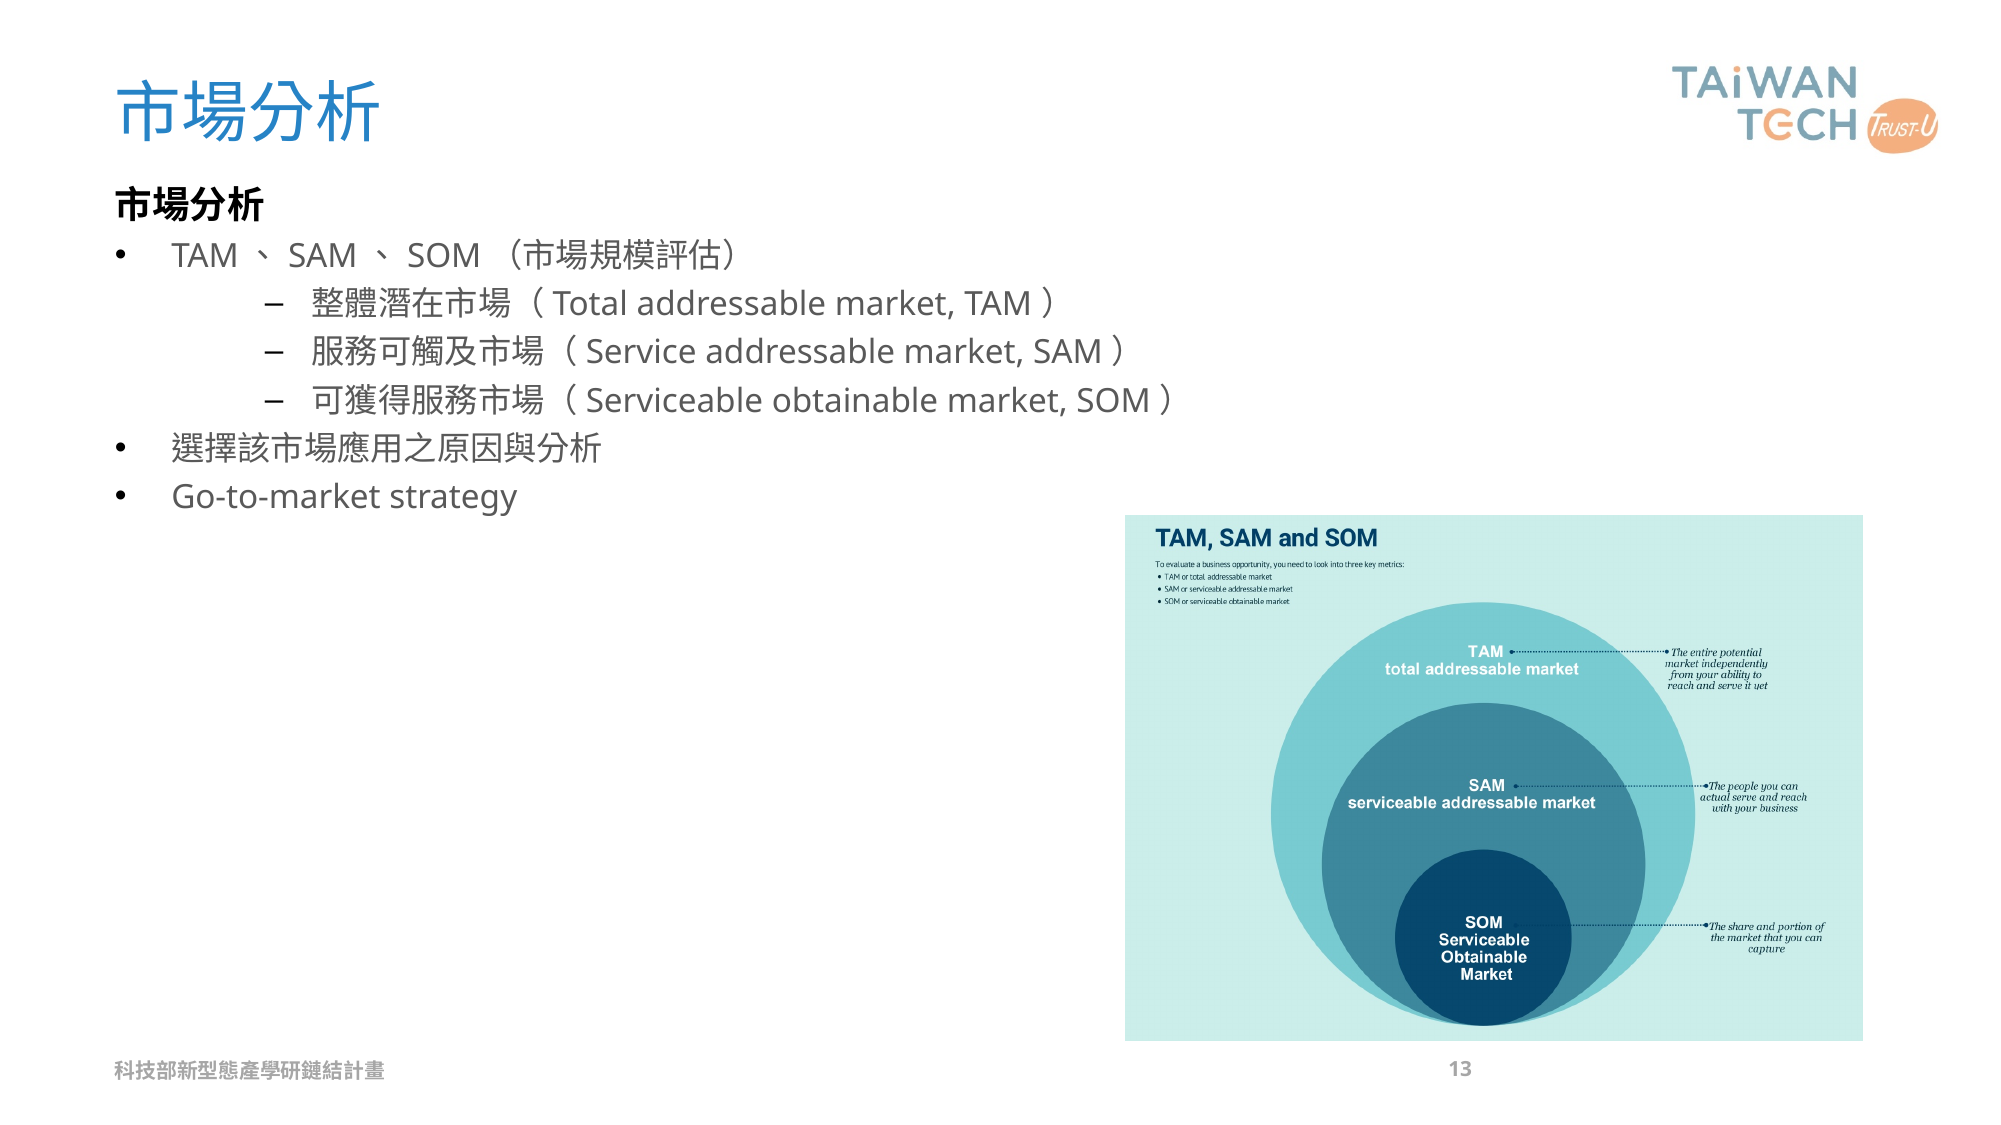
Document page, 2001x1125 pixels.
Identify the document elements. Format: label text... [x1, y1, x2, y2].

text_box 科技部新型態產學研鏈結計畫 [99, 1040, 567, 1101]
title 市場分析 [99, 45, 1900, 173]
text_box 12 [1433, 1040, 1900, 1101]
list 市場分析 TAM、SAM、SOM（市場規模評估） 整體潛在市場（Total addressable market, TAM） 服務可觸及市場（Service addressable market, SAM） 可獲得服務市場（Serviceable obtainable market, SOM） 選擇該市場應用之原因與分析 Go-to-market strategy [99, 173, 1900, 1024]
picture [1125, 515, 1863, 1041]
